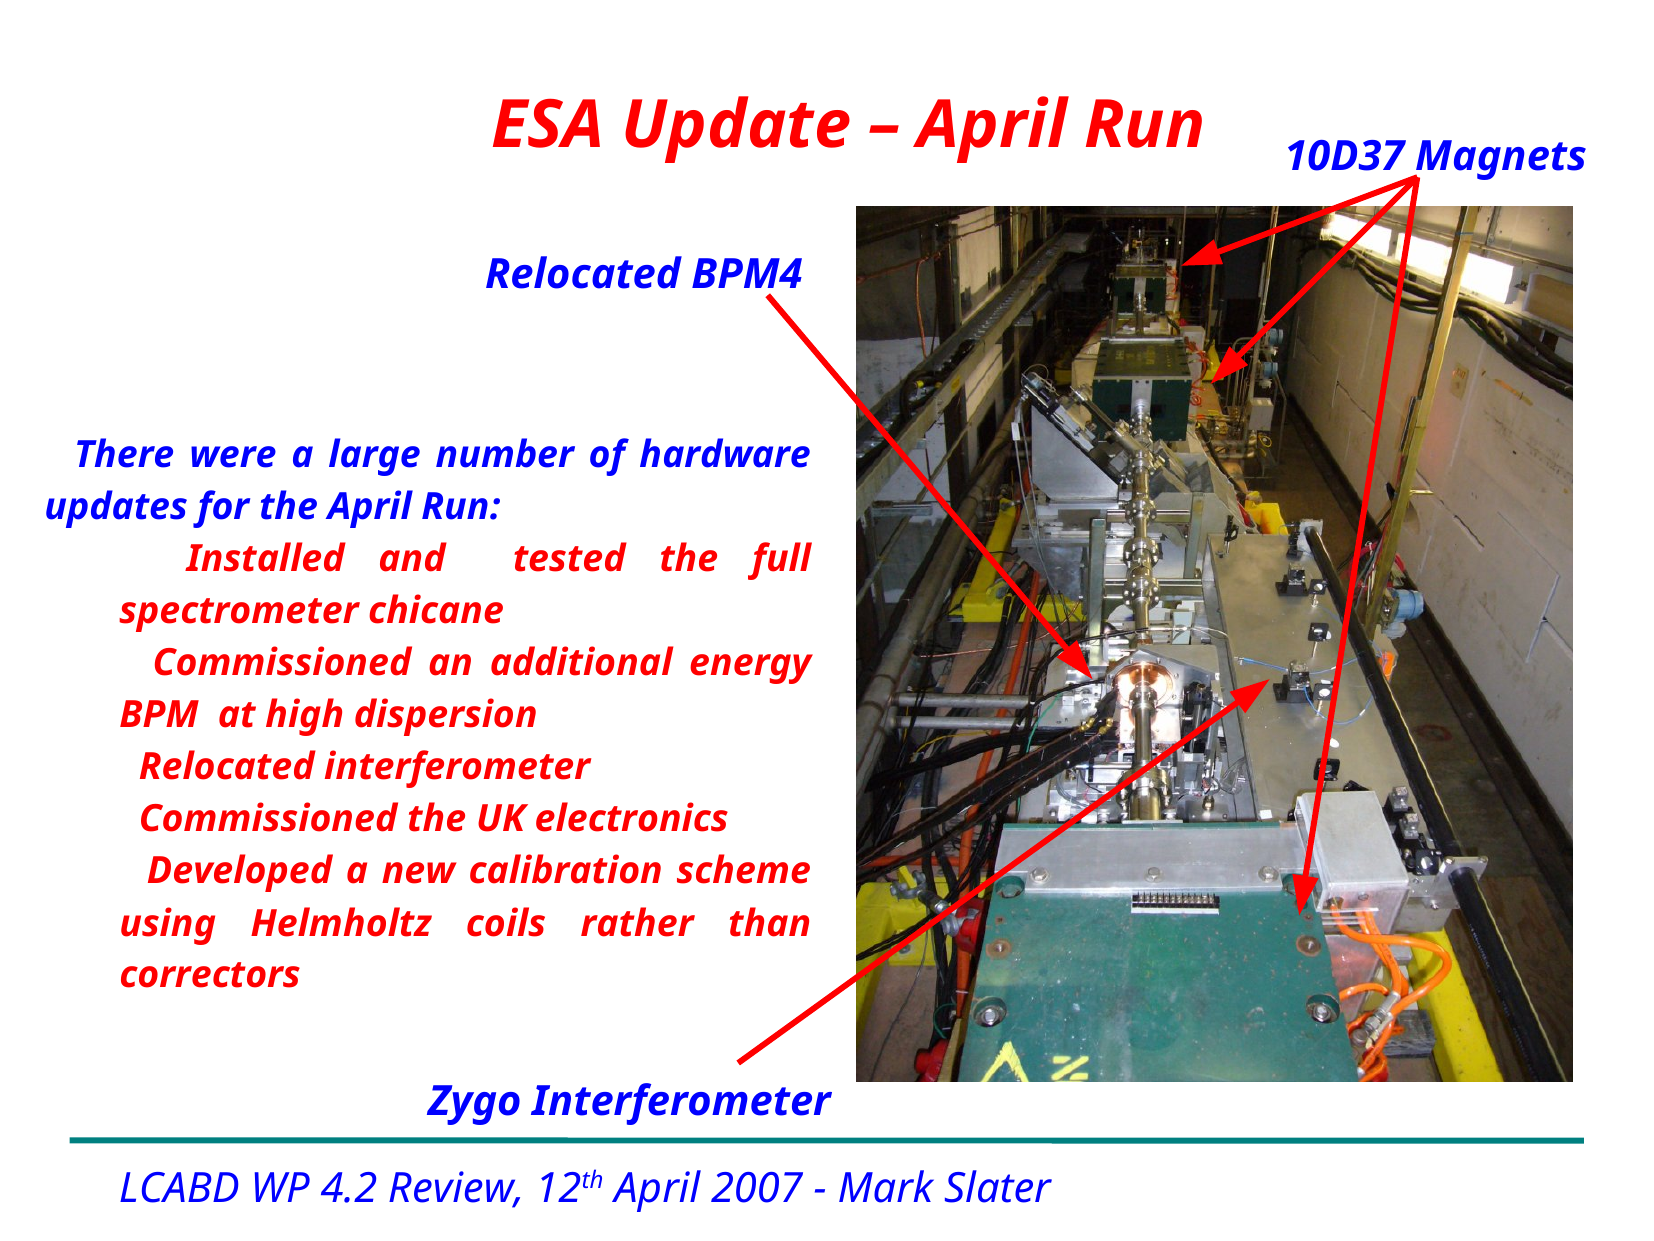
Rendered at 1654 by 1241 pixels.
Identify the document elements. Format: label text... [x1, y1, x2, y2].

text_box LCABD WP 4.2 Review, 12th April 2007 - Mark Slater [118, 1156, 1152, 1215]
text_box Relocated BPM4 [470, 236, 827, 299]
text_box 10D37 Magnets [1269, 118, 1604, 181]
picture [856, 206, 1573, 1082]
text_box There were a large number of hardware updates for the April Run: Installed and tested the full spectrometer chicane Commissioned an additional energy BPM at high dispersion Relocated interferometer Commissioned the UK electronics Developed a new calibration scheme using Helmholtz coils rather than correctors [29, 419, 827, 916]
text_box Zygo Interferometer [413, 1062, 838, 1126]
text_box ESA Update – April Run [491, 74, 1207, 168]
